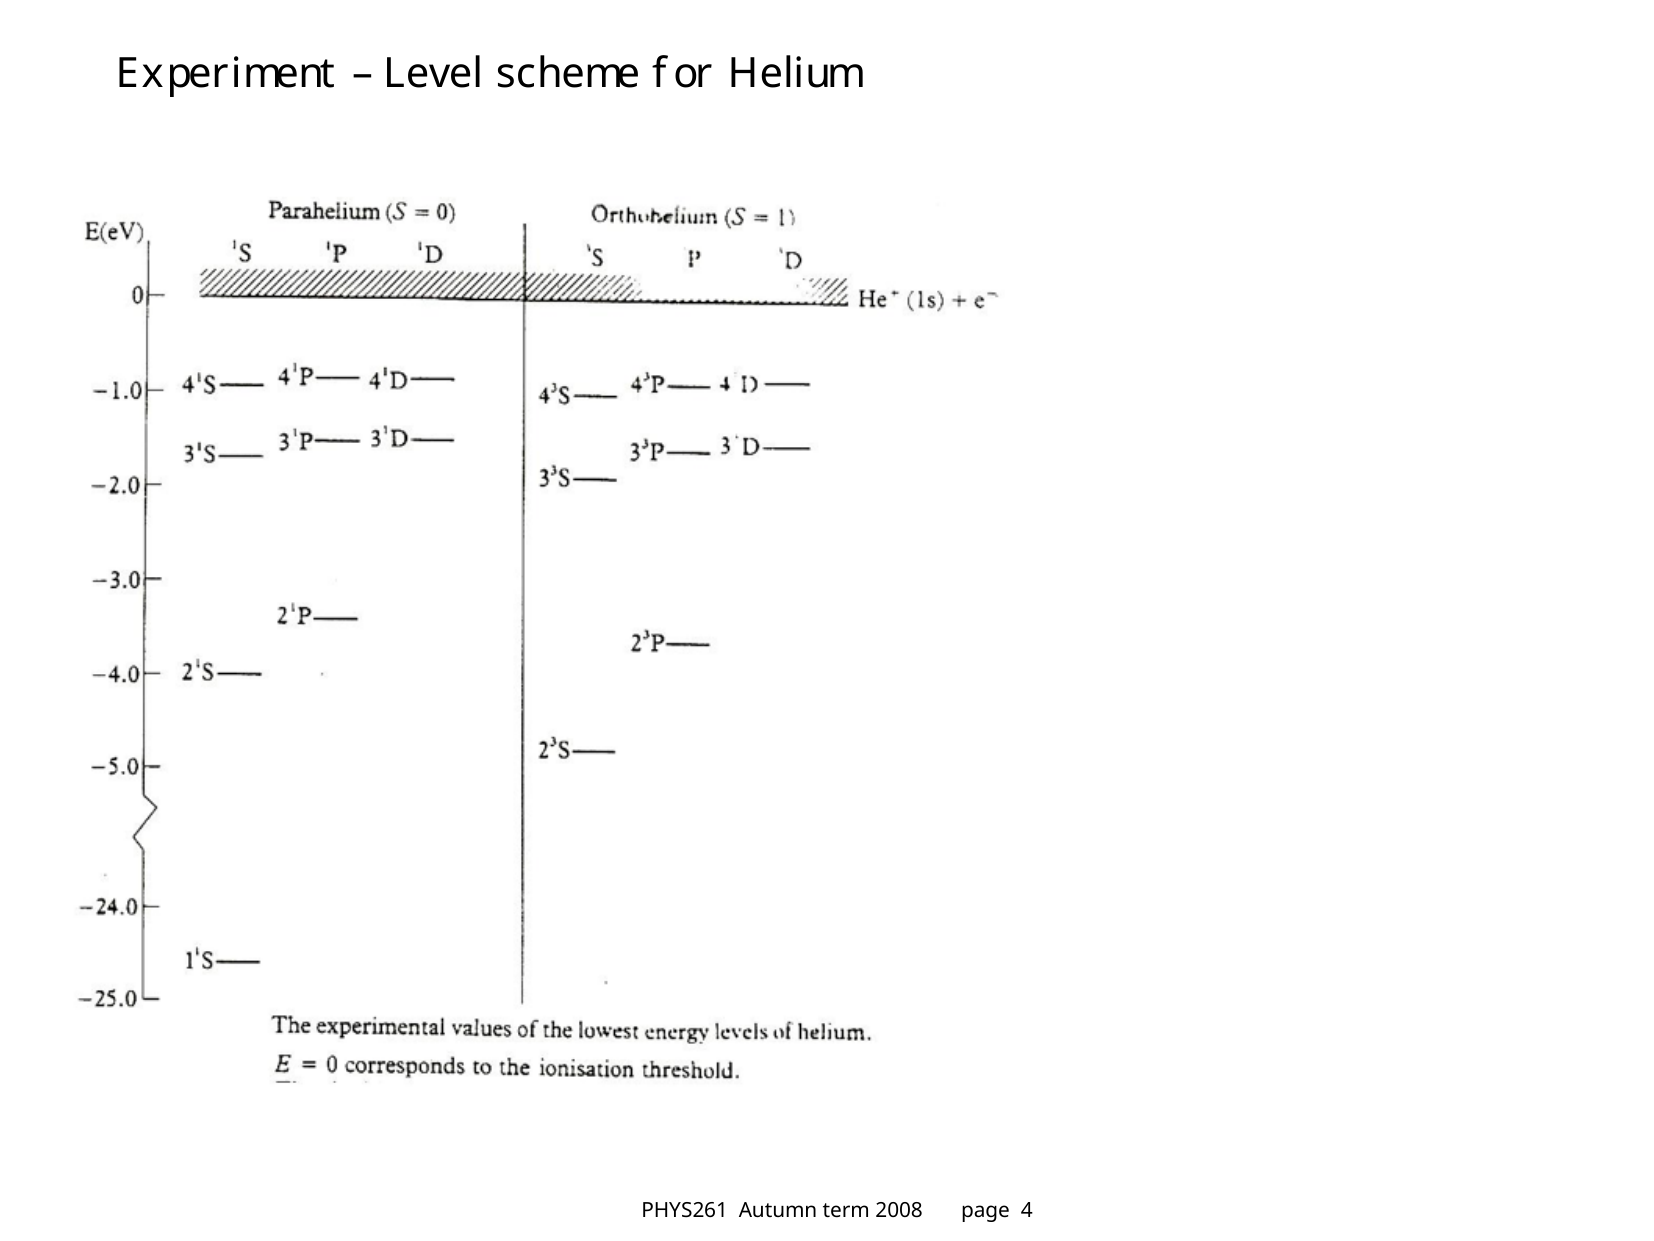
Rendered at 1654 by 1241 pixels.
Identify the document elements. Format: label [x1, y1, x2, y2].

picture [62, 191, 1083, 1094]
chart [114, 41, 1119, 219]
